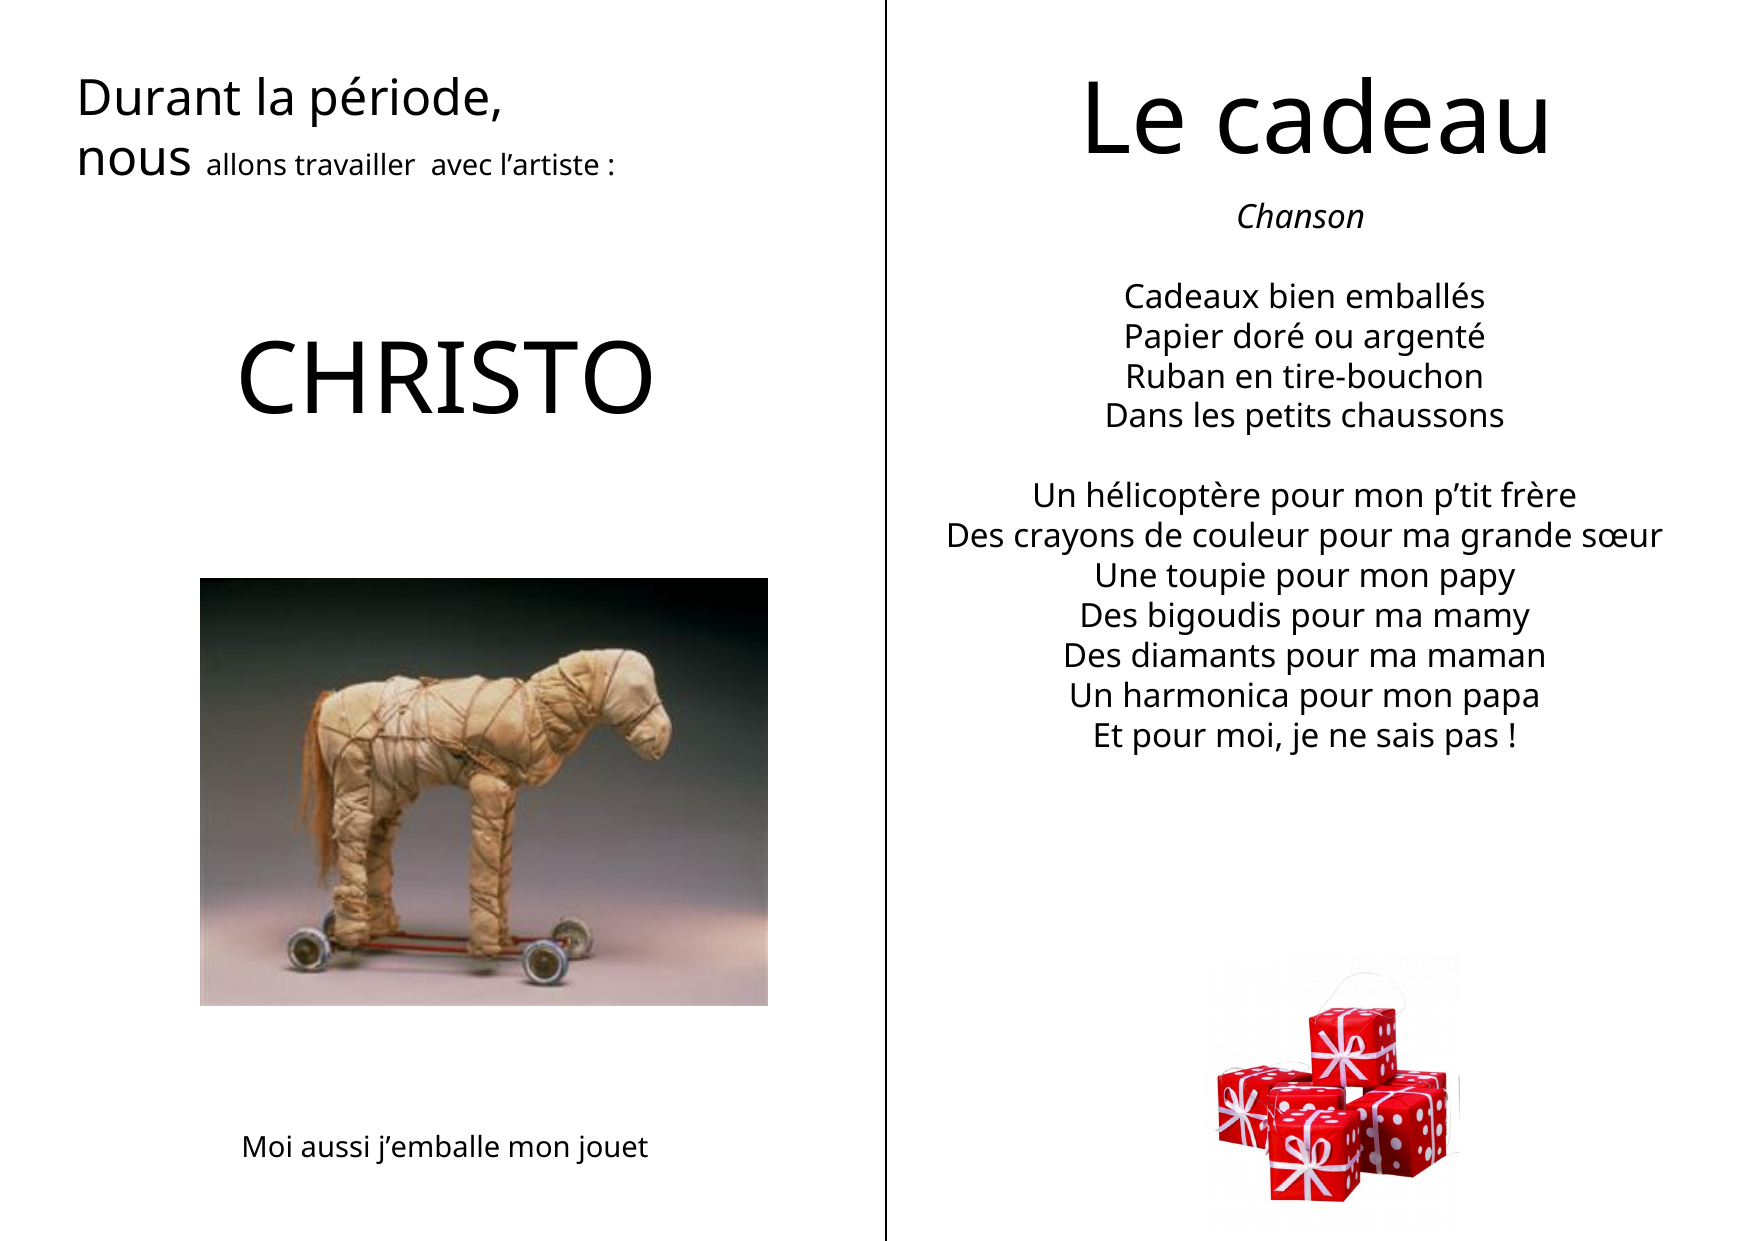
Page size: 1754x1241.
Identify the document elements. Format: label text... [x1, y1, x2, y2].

text_box Moi aussi j’emballe mon jouet [82, 1122, 815, 1241]
picture [1204, 954, 1460, 1232]
text_box CHRISTO [11, 307, 863, 497]
text_box Le cadeau [897, 47, 1737, 248]
text_box Chanson Cadeaux bien emballés Papier doré ou argenté Ruban en tire-bouchon Dans les petits chaussons Un hélicoptère pour mon p’tit frère Des crayons de couleur pour ma grande sœur Une toupie pour mon papy Des bigoudis pour ma mamy Des diamants pour ma maman Un harmonica pour mon papa Et pour moi, je ne sais pas ! [909, 189, 1701, 1093]
text_box Durant la période, nous allons travailler avec l’artiste : [70, 59, 792, 296]
picture [200, 578, 768, 1006]
